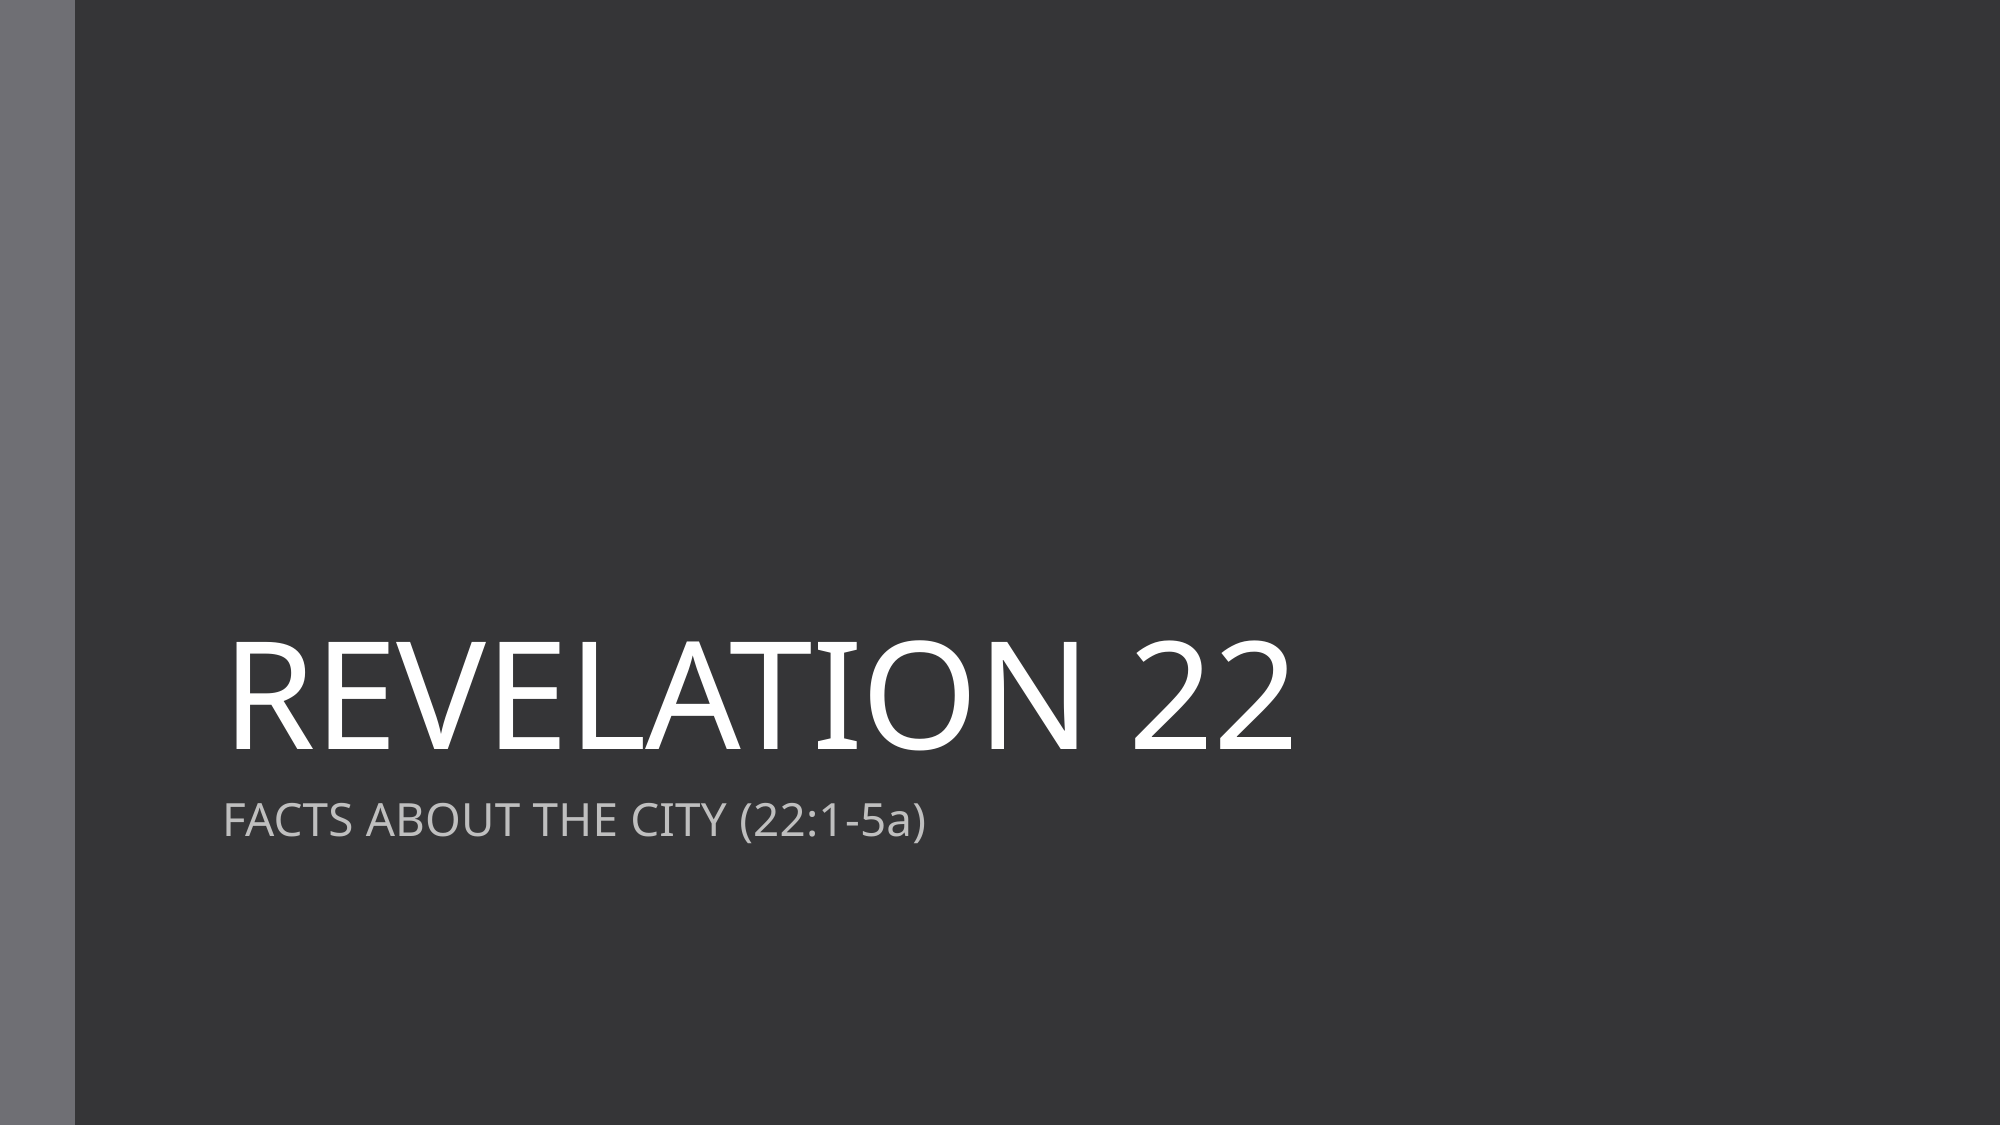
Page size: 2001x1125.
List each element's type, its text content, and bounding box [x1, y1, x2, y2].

title REVELATION 22 [206, 124, 1752, 787]
subtitle FACTS ABOUT THE CITY (22:1-5a) [206, 787, 1752, 1066]
